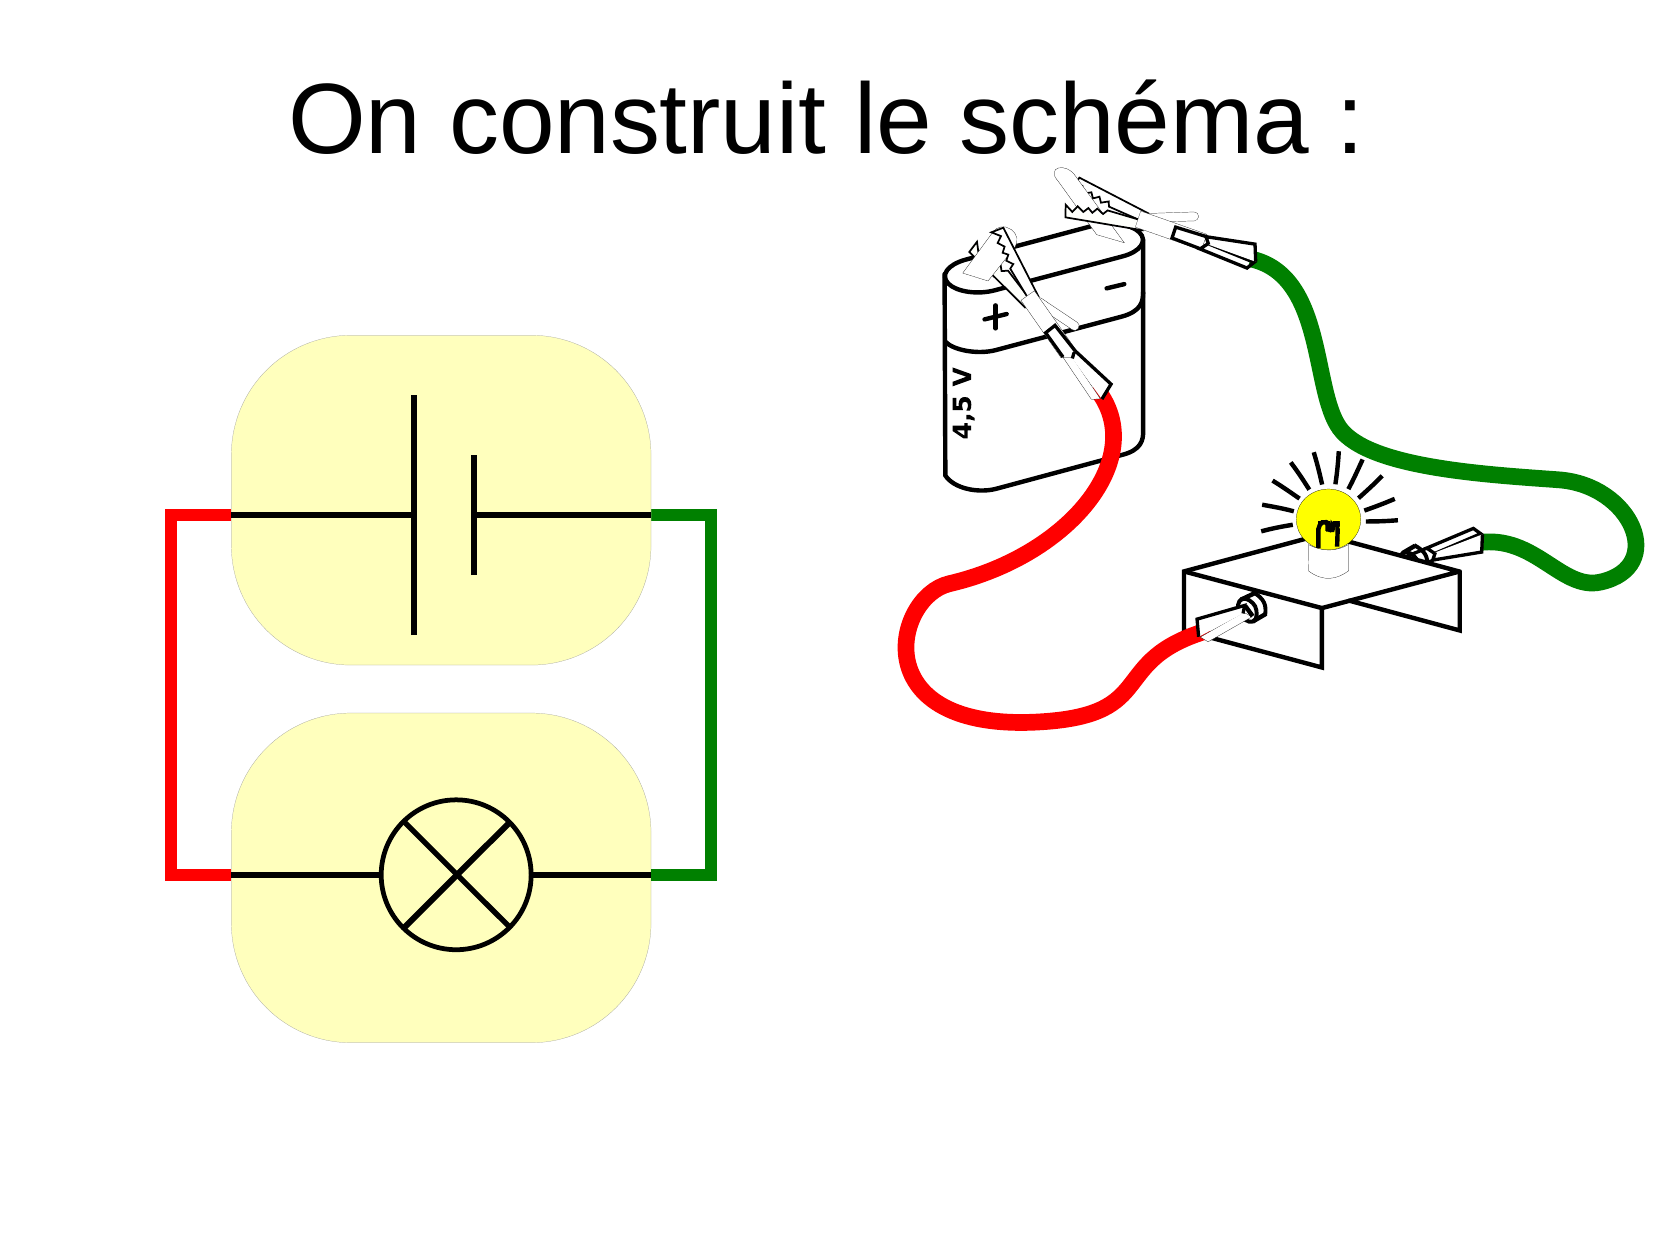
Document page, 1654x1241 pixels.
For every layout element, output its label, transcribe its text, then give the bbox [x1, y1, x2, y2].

picture [165, 330, 721, 1056]
subtitle On construit le schéma : [82, 49, 1571, 1010]
picture [897, 165, 1654, 733]
